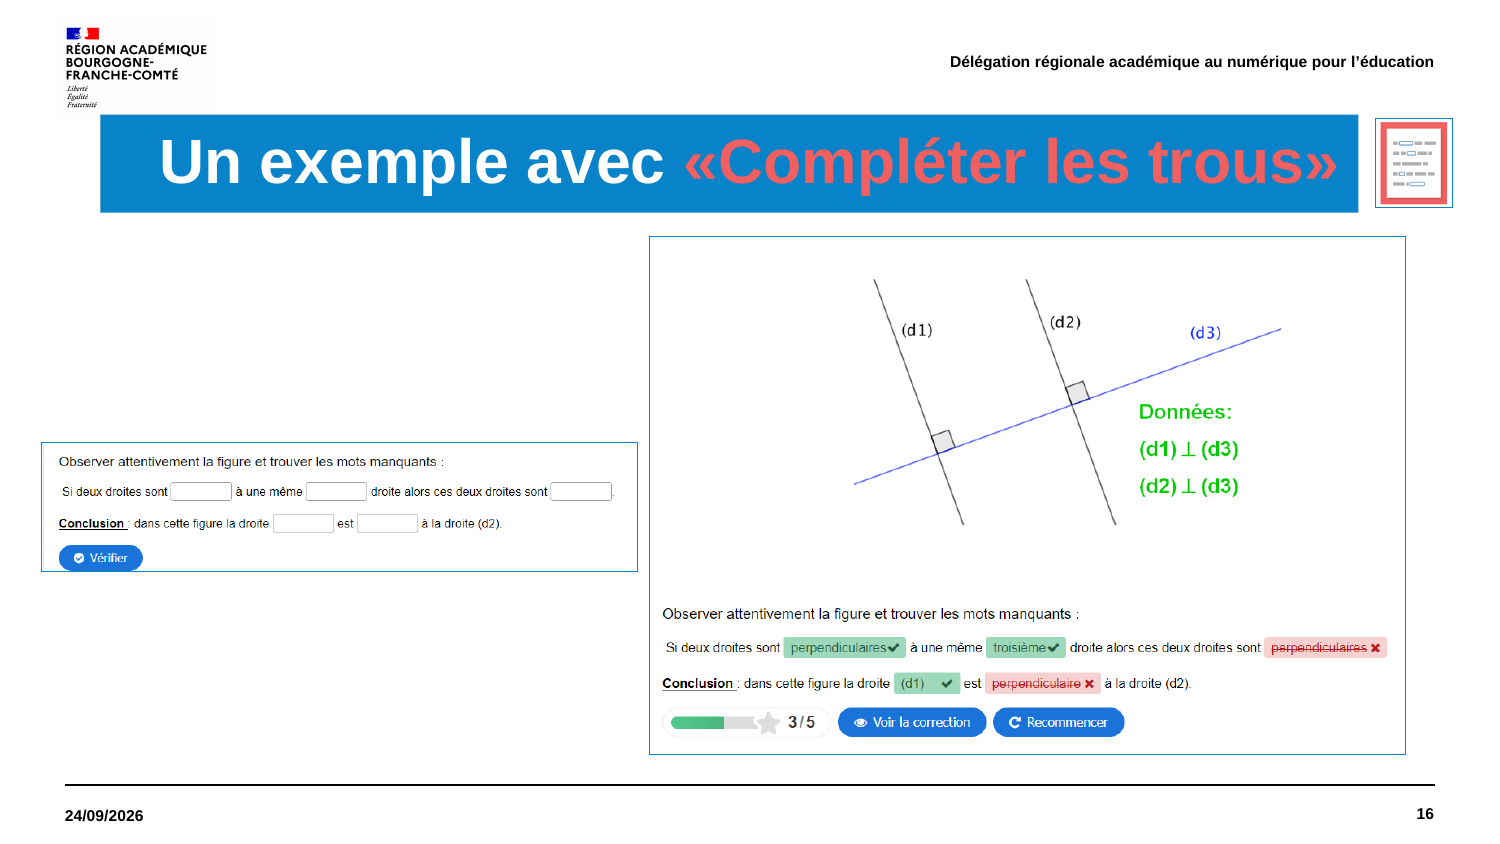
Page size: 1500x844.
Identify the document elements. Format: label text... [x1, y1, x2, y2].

text_box Un exemple avec «Compléter les trous» [100, 114, 1359, 213]
picture [1375, 118, 1453, 208]
picture [649, 236, 1406, 755]
text_box Délégation régionale académique au numérique pour l’éducation [944, 32, 1435, 91]
text_box 03/02/2022 [64, 787, 245, 843]
picture [55, 16, 218, 119]
picture [41, 442, 638, 572]
text_box <numéro> [1213, 784, 1435, 843]
